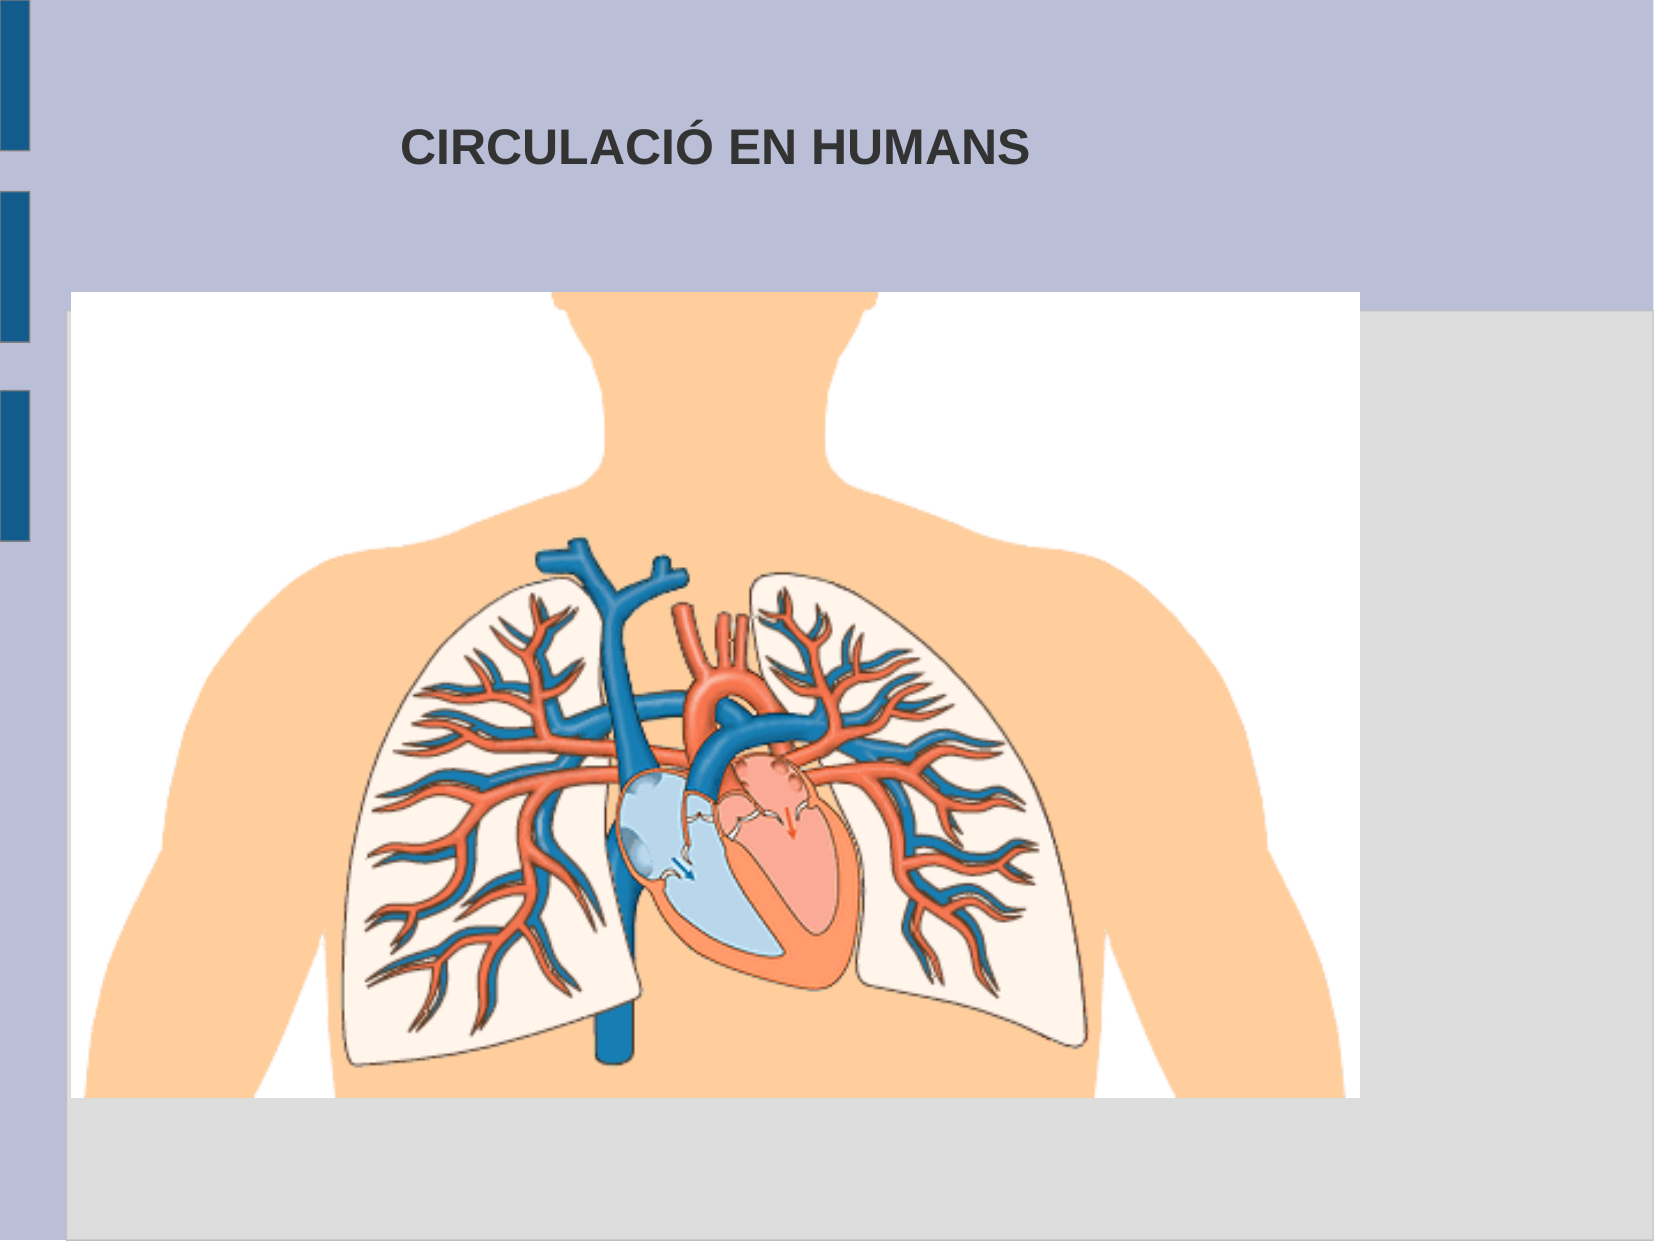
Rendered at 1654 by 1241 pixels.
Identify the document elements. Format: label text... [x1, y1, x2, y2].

picture [71, 292, 1360, 1098]
text_box CIRCULACIÓ EN HUMANS [39, 14, 1392, 275]
